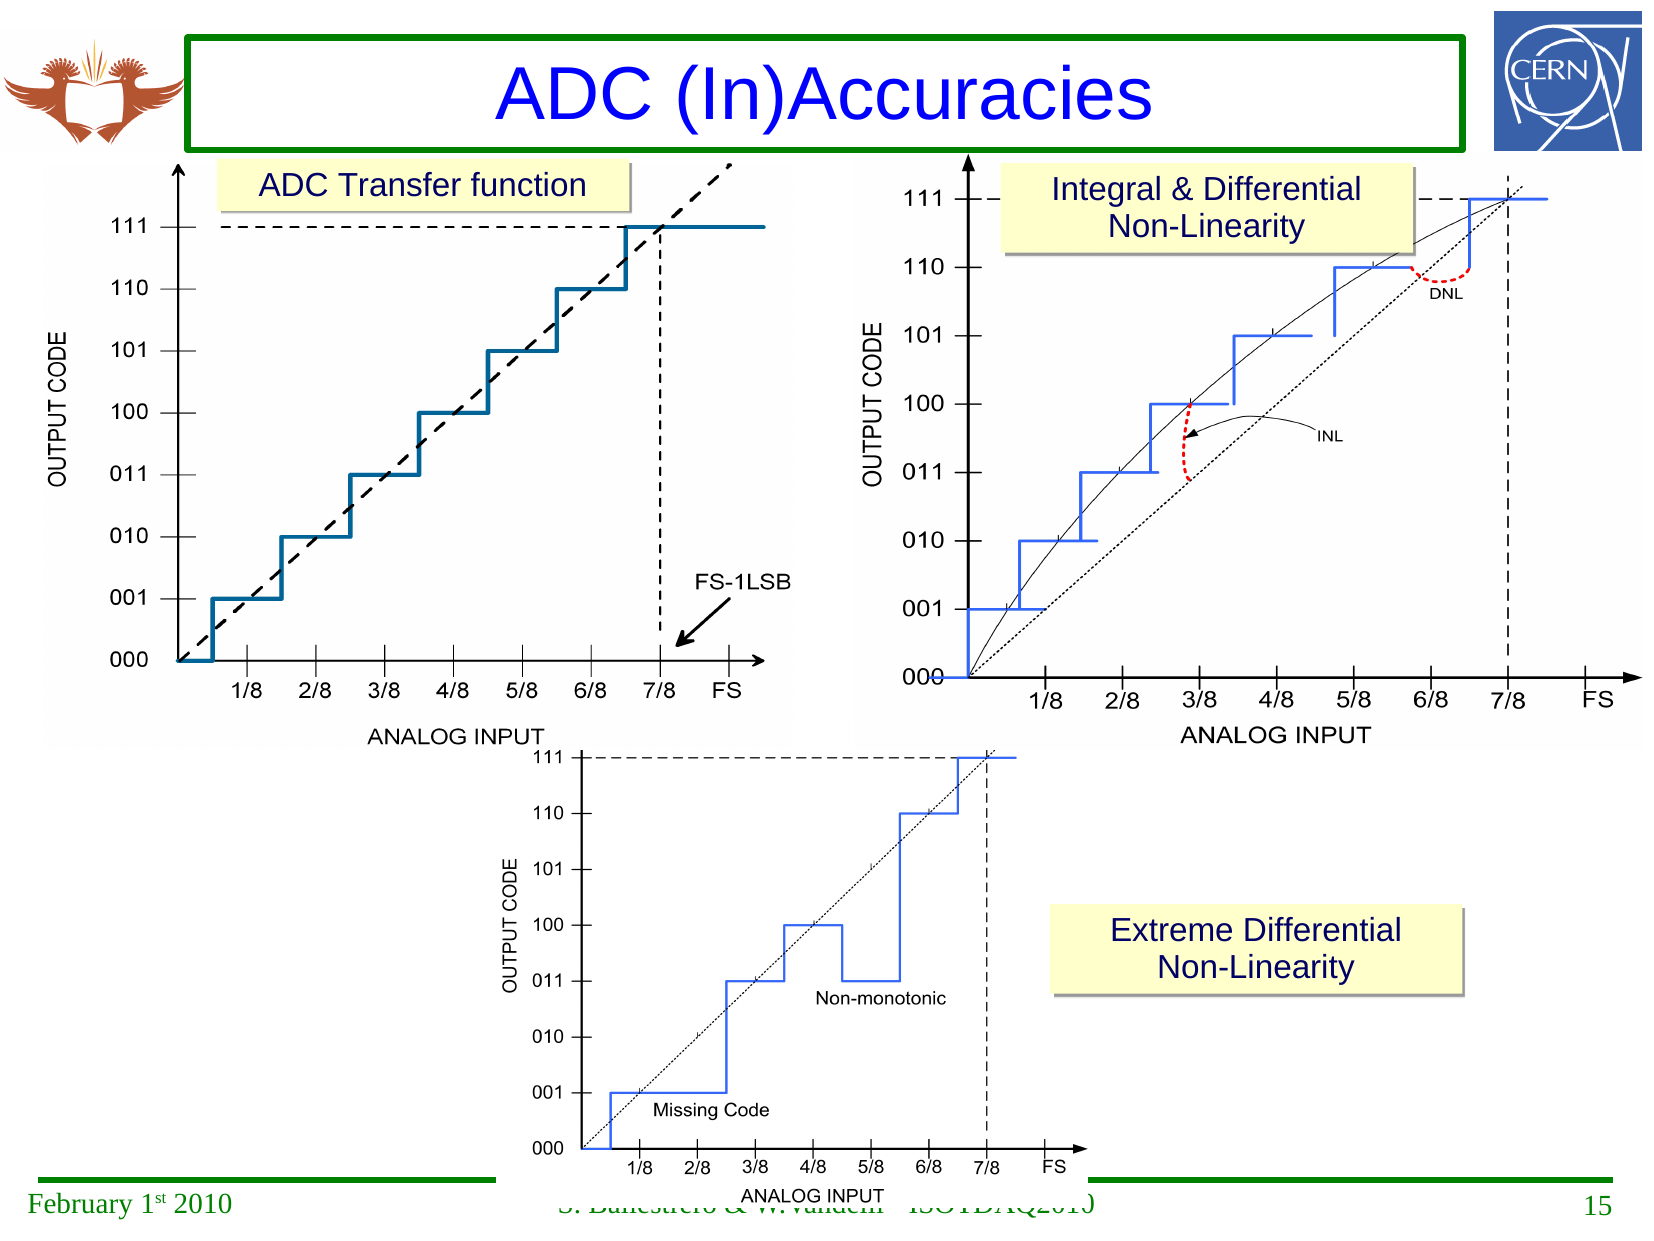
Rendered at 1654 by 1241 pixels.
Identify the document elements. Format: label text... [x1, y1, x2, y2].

text_box ADC Transfer function [216, 158, 630, 212]
text_box Extreme Differential Non-Linearity [1049, 904, 1463, 994]
text_box Integral & Differential Non-Linearity [1000, 163, 1414, 253]
title ADC (In)Accuracies [187, 37, 1463, 151]
picture [1494, 11, 1642, 151]
picture [43, 153, 1643, 1208]
picture [0, 29, 188, 151]
